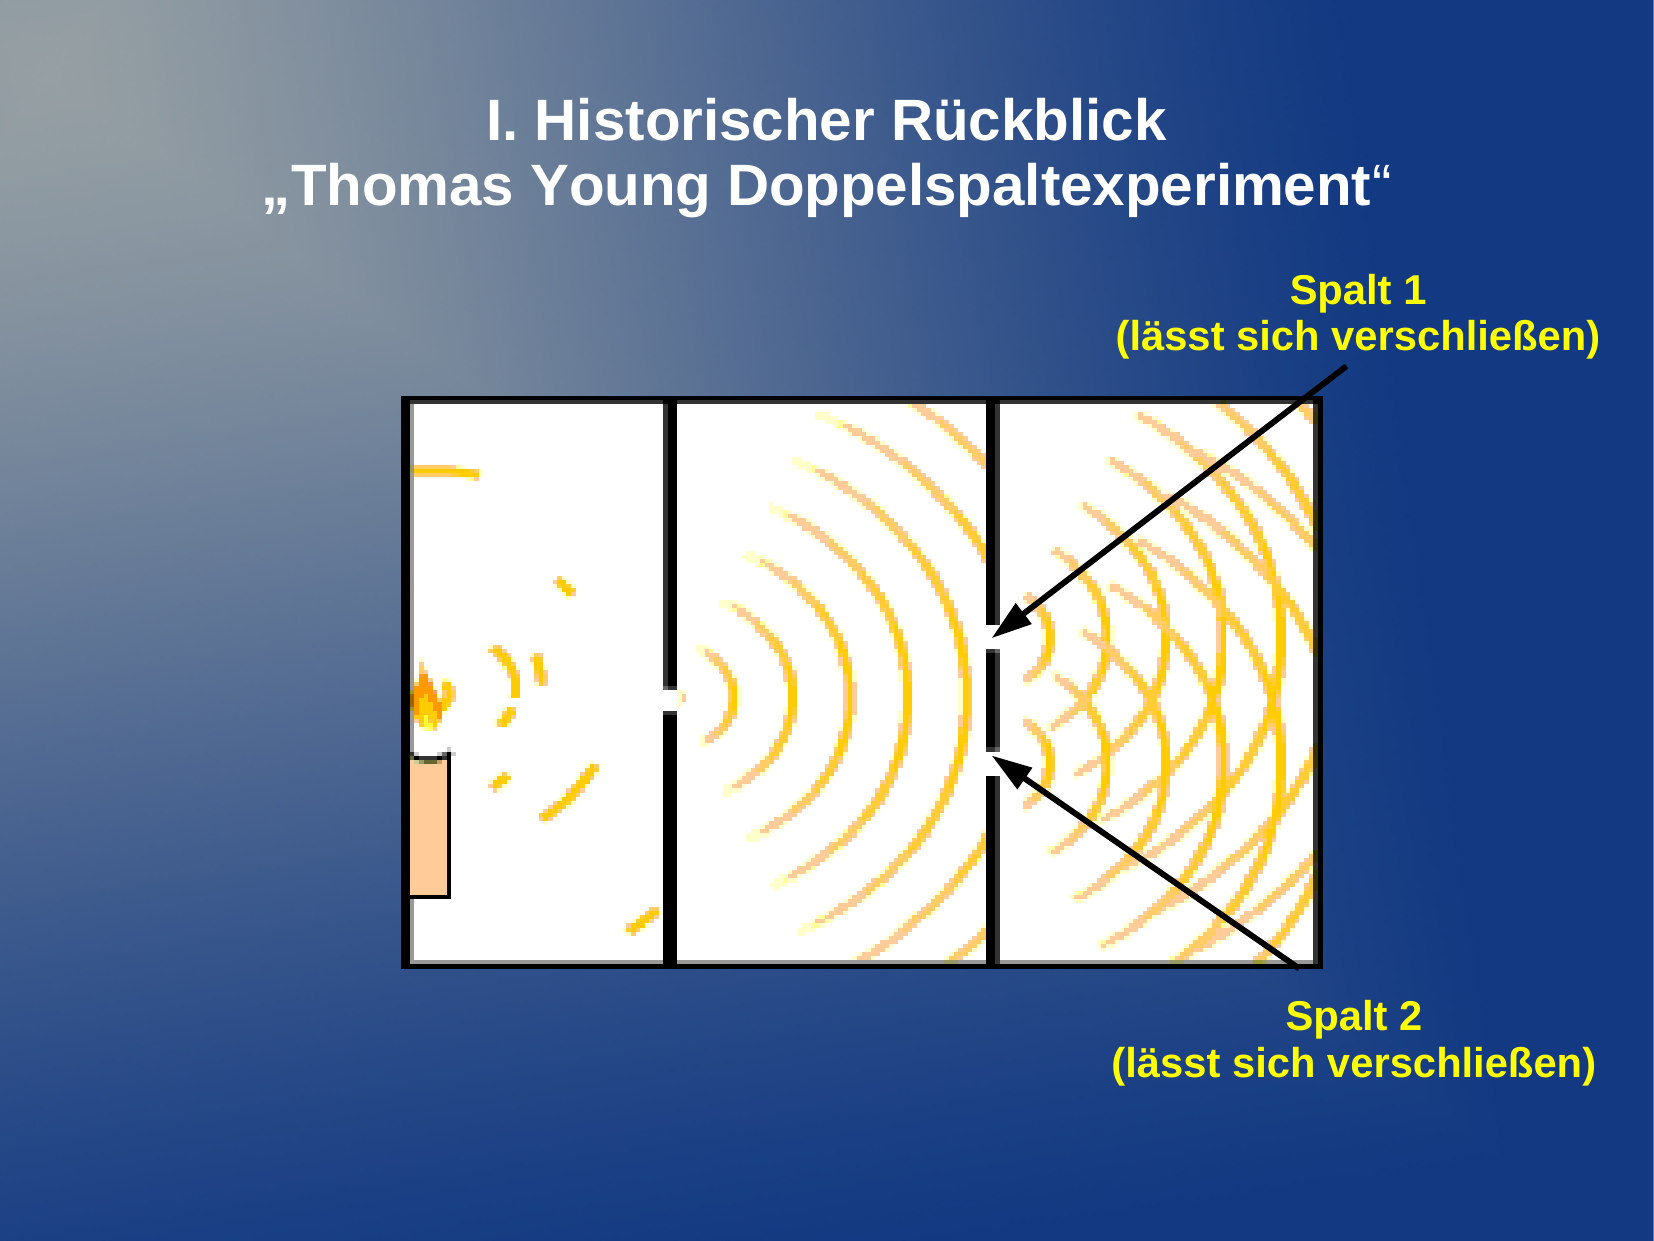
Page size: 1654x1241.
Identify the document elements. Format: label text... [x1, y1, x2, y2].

picture [0, 0, 1654, 1241]
text_box Spalt 1 (lässt sich verschließen) [1122, 259, 1595, 367]
text_box Spalt 2 (lässt sich verschließen) [1117, 986, 1591, 1093]
title I. Historischer Rückblick „Thomas Young Doppelspaltexperiment“ [82, 49, 1571, 257]
